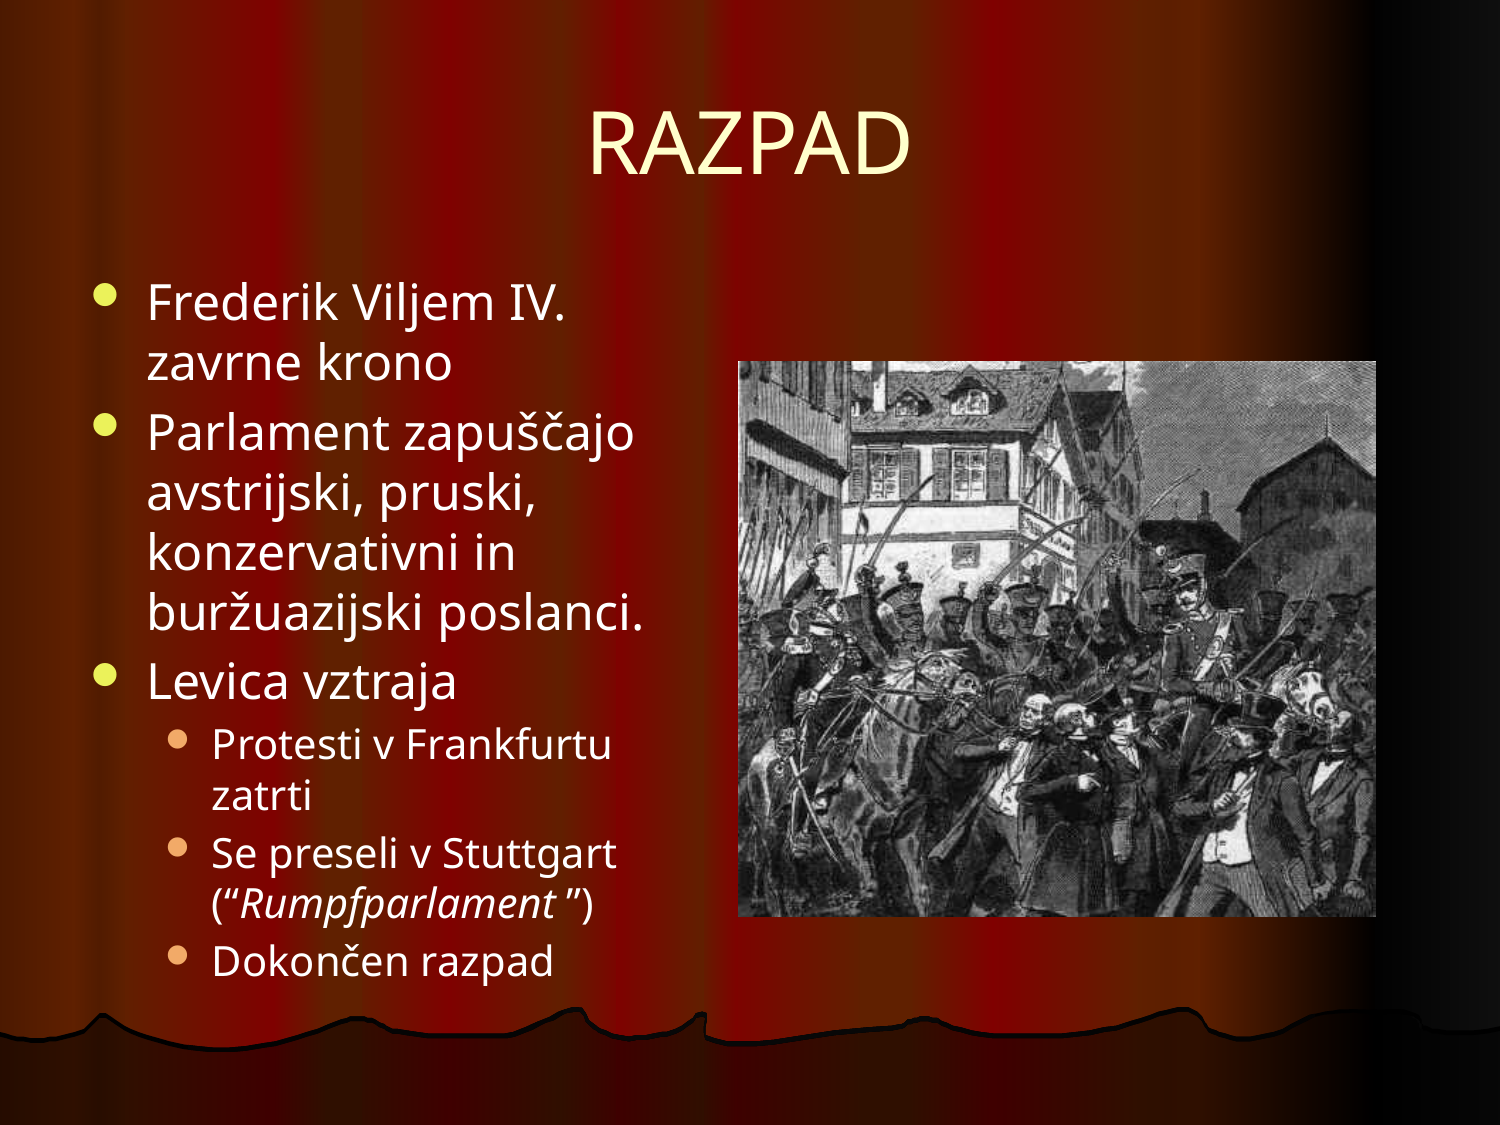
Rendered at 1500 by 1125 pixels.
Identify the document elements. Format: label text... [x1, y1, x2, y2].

list Frederik Viljem IV. zavrne krono Parlament zapuščajo avstrijski, pruski, konzervativni in buržuazijski poslanci. Levica vztraja Protesti v Frankfurtu zatrti Se preseli v Stuttgart (“Rumpfparlament ”) Dokončen razpad [75, 262, 738, 1006]
title RAZPAD [75, 45, 1425, 233]
picture [738, 361, 1376, 917]
